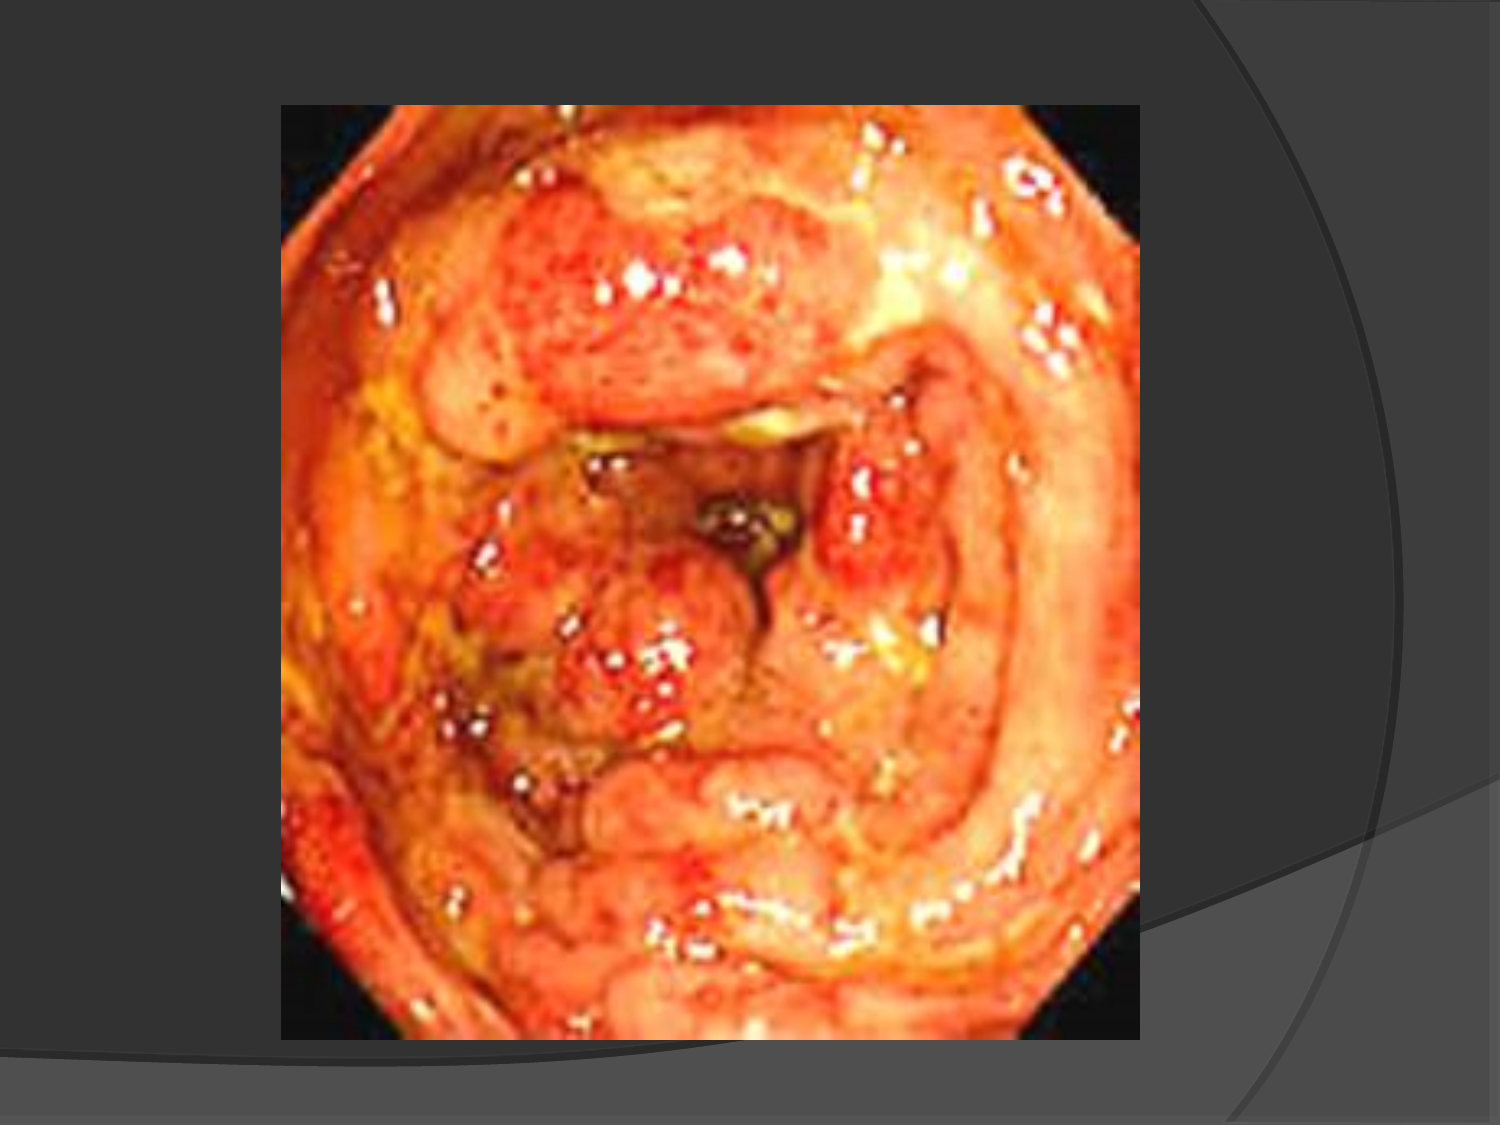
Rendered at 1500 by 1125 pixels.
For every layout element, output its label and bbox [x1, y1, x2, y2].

picture [281, 105, 1140, 1040]
